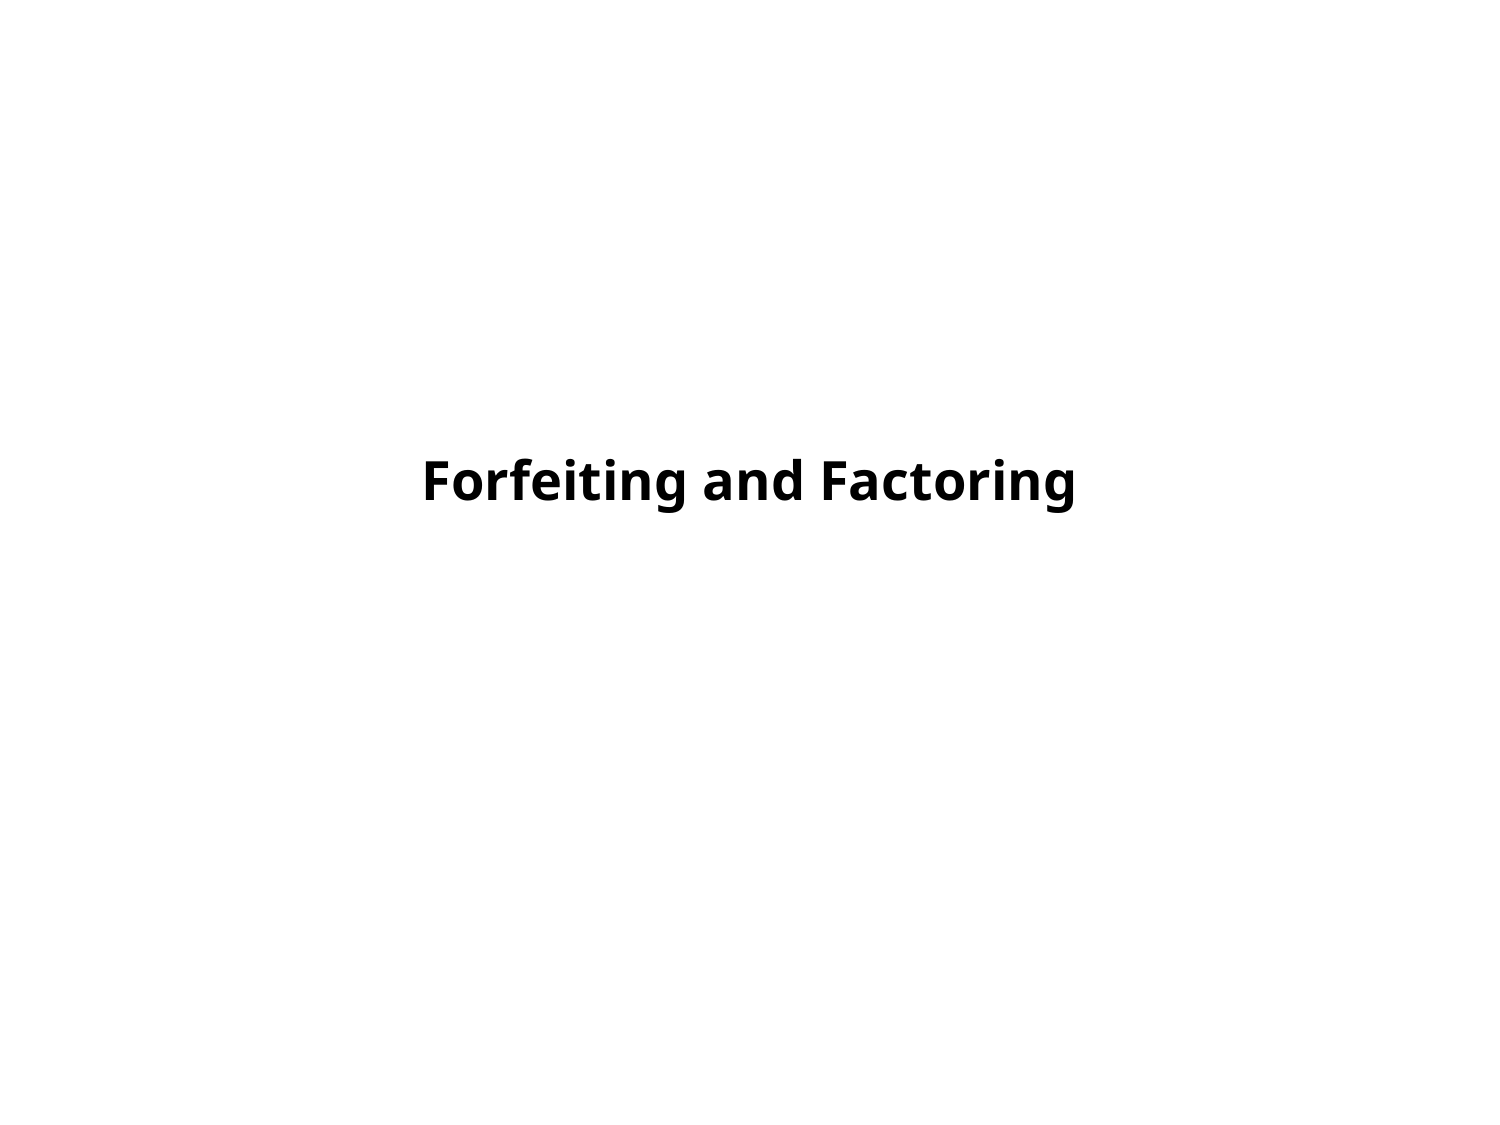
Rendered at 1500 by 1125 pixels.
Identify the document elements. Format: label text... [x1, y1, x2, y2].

subtitle Forfeiting and Factoring [75, 45, 1425, 914]
